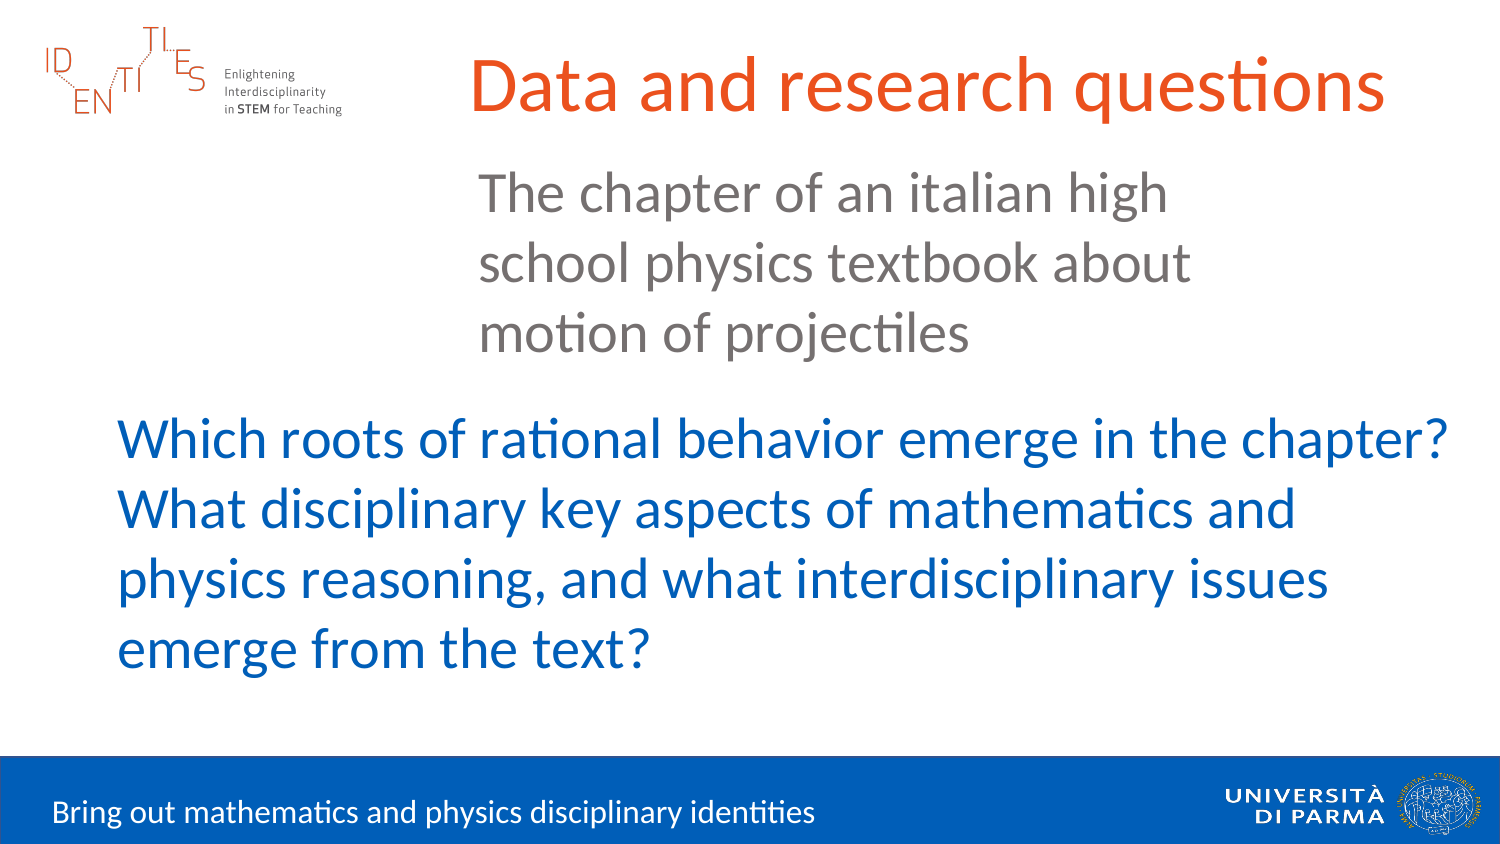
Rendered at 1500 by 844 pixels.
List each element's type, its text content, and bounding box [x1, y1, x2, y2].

text_box Data and research questions [242, 24, 1500, 136]
text_box [0, 757, 1500, 844]
text_box Which roots of rational behavior emerge in the chapter? What disciplinary key aspects of mathematics and physics reasoning, and what interdisciplinary issues emerge from the text? [101, 392, 1472, 691]
text_box Bring out mathematics and physics disciplinary identities [19, 783, 850, 839]
picture [46, 24, 342, 119]
text_box The chapter of an italian high school physics textbook about motion of projectiles [463, 147, 1311, 375]
picture [1226, 773, 1481, 835]
